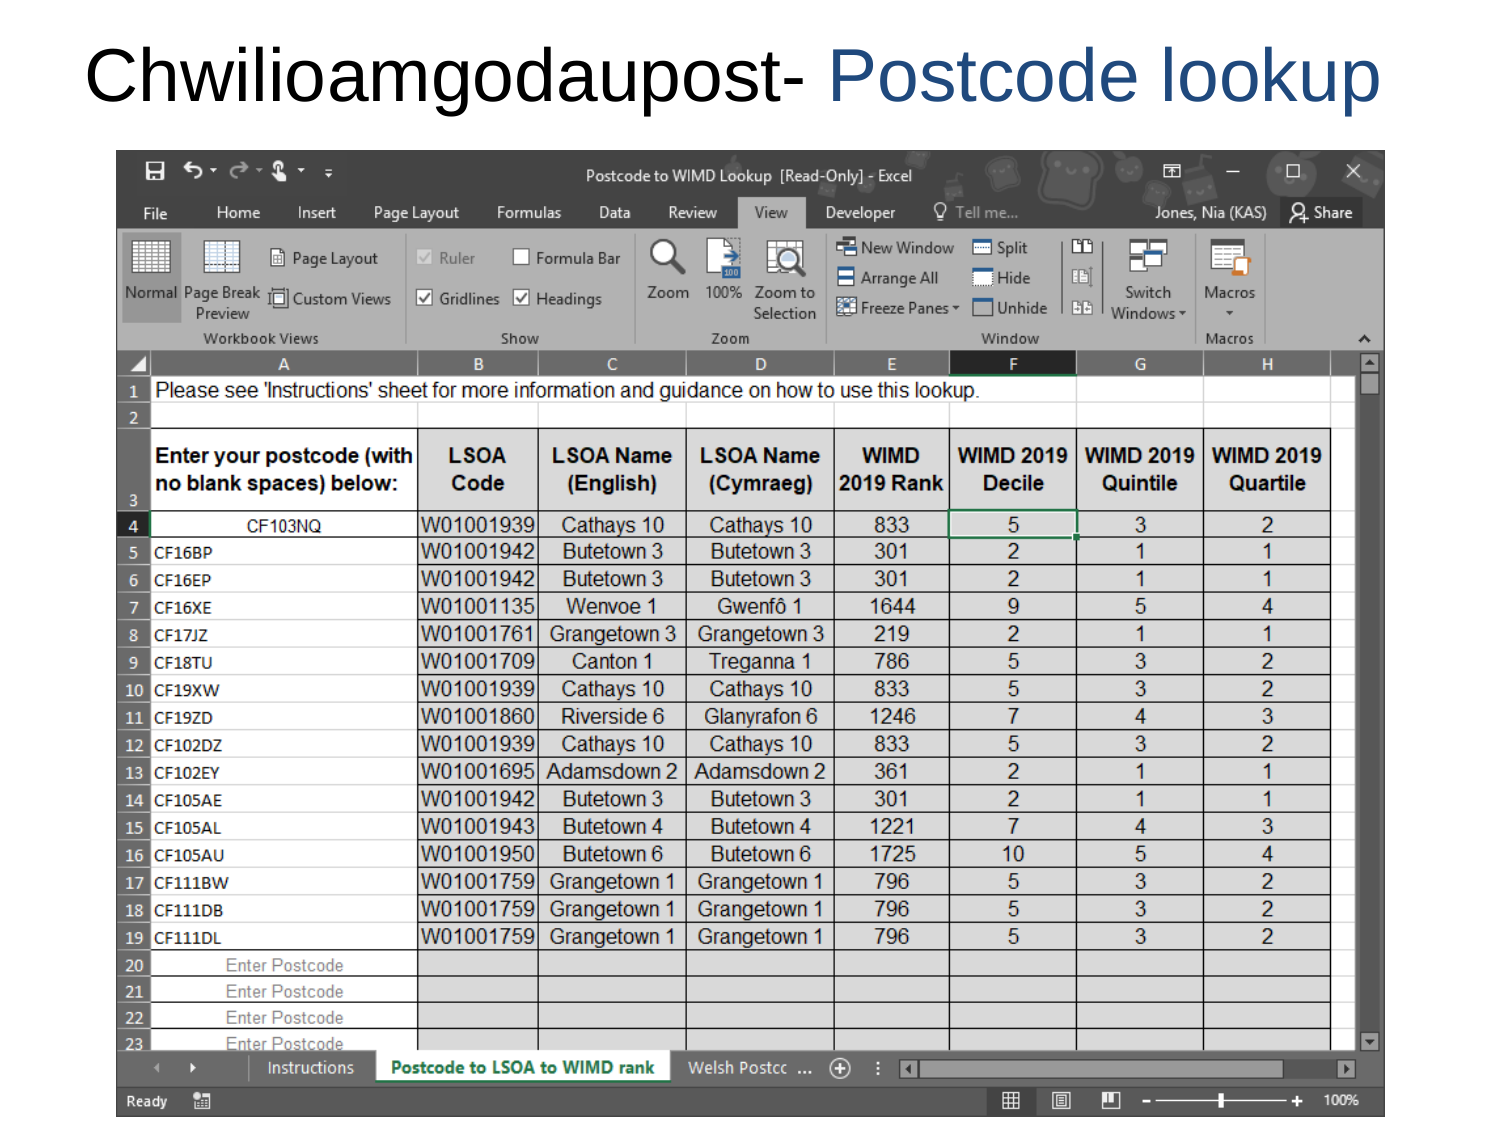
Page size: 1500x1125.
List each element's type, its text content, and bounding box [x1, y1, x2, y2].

title Chwilio am godau post - Postcode lookup [0, 18, 1468, 125]
picture [116, 150, 1385, 1117]
